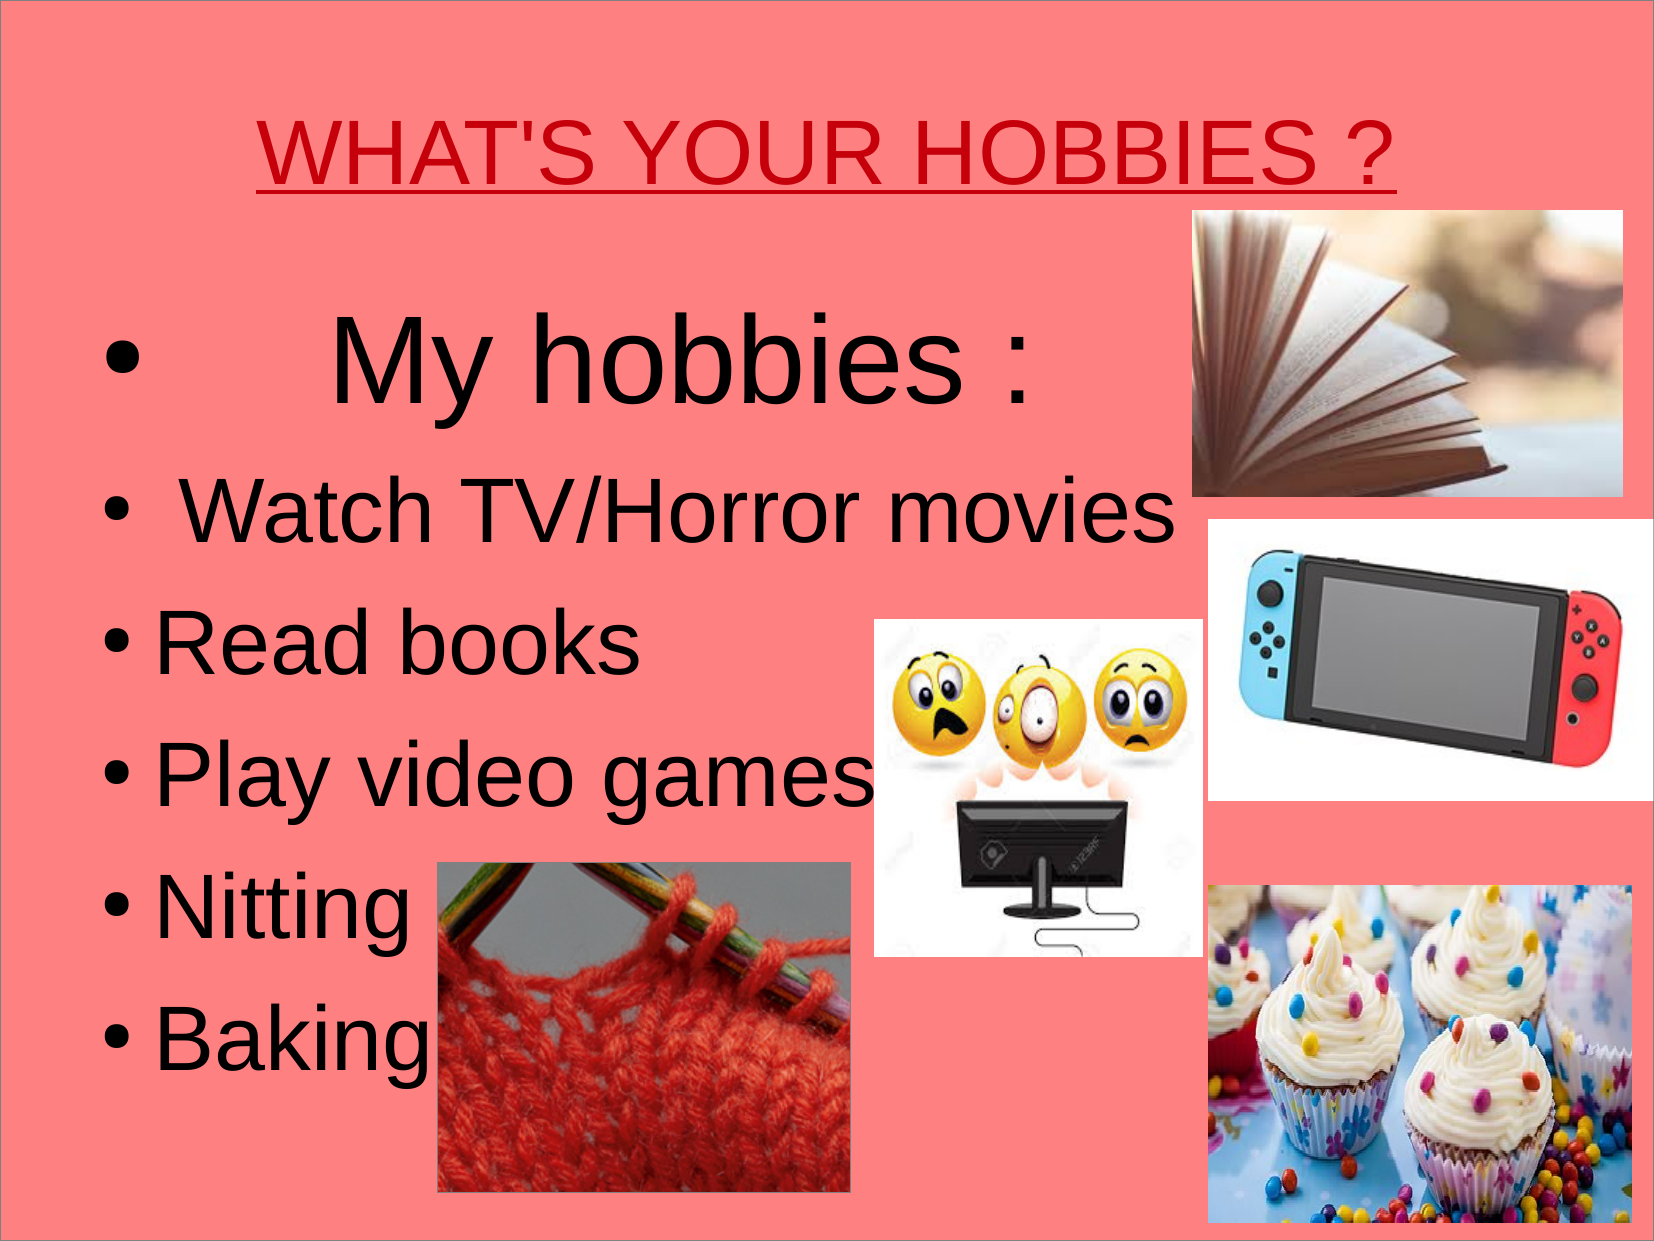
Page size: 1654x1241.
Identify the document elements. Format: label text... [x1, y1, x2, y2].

picture [1208, 885, 1632, 1223]
list My hobbies : Watch TV/Horror movies Read books Play video games Nitting Baking [82, 290, 1571, 1109]
text_box [0, 0, 1654, 1241]
title WHAT'S YOUR HOBBIES ? [82, 49, 1571, 257]
picture [1192, 210, 1623, 497]
picture [874, 619, 1203, 957]
picture [1208, 519, 1654, 801]
